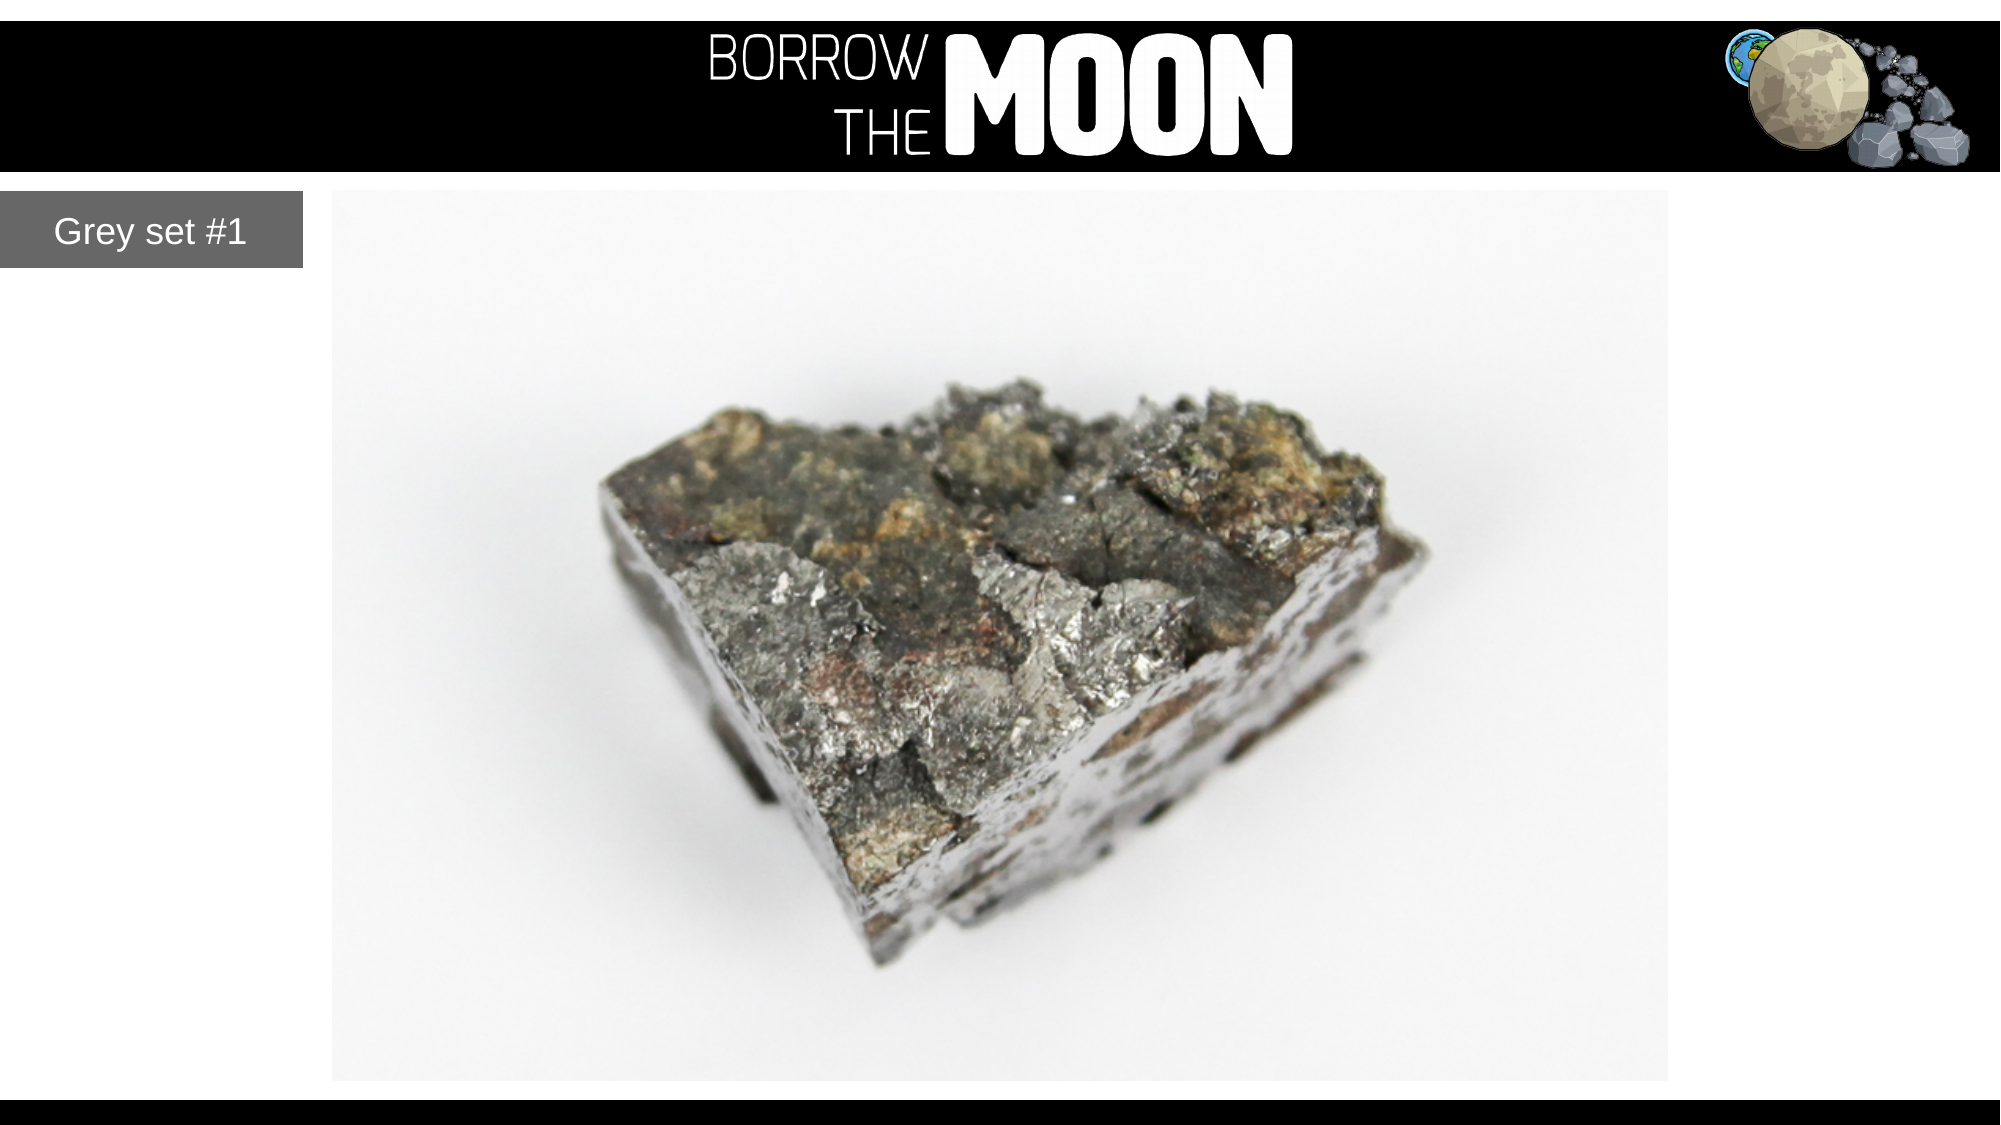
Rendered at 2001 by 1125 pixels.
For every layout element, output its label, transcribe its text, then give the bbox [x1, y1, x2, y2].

text_box Grey set #1 [0, 191, 303, 268]
picture [332, 190, 1668, 1081]
